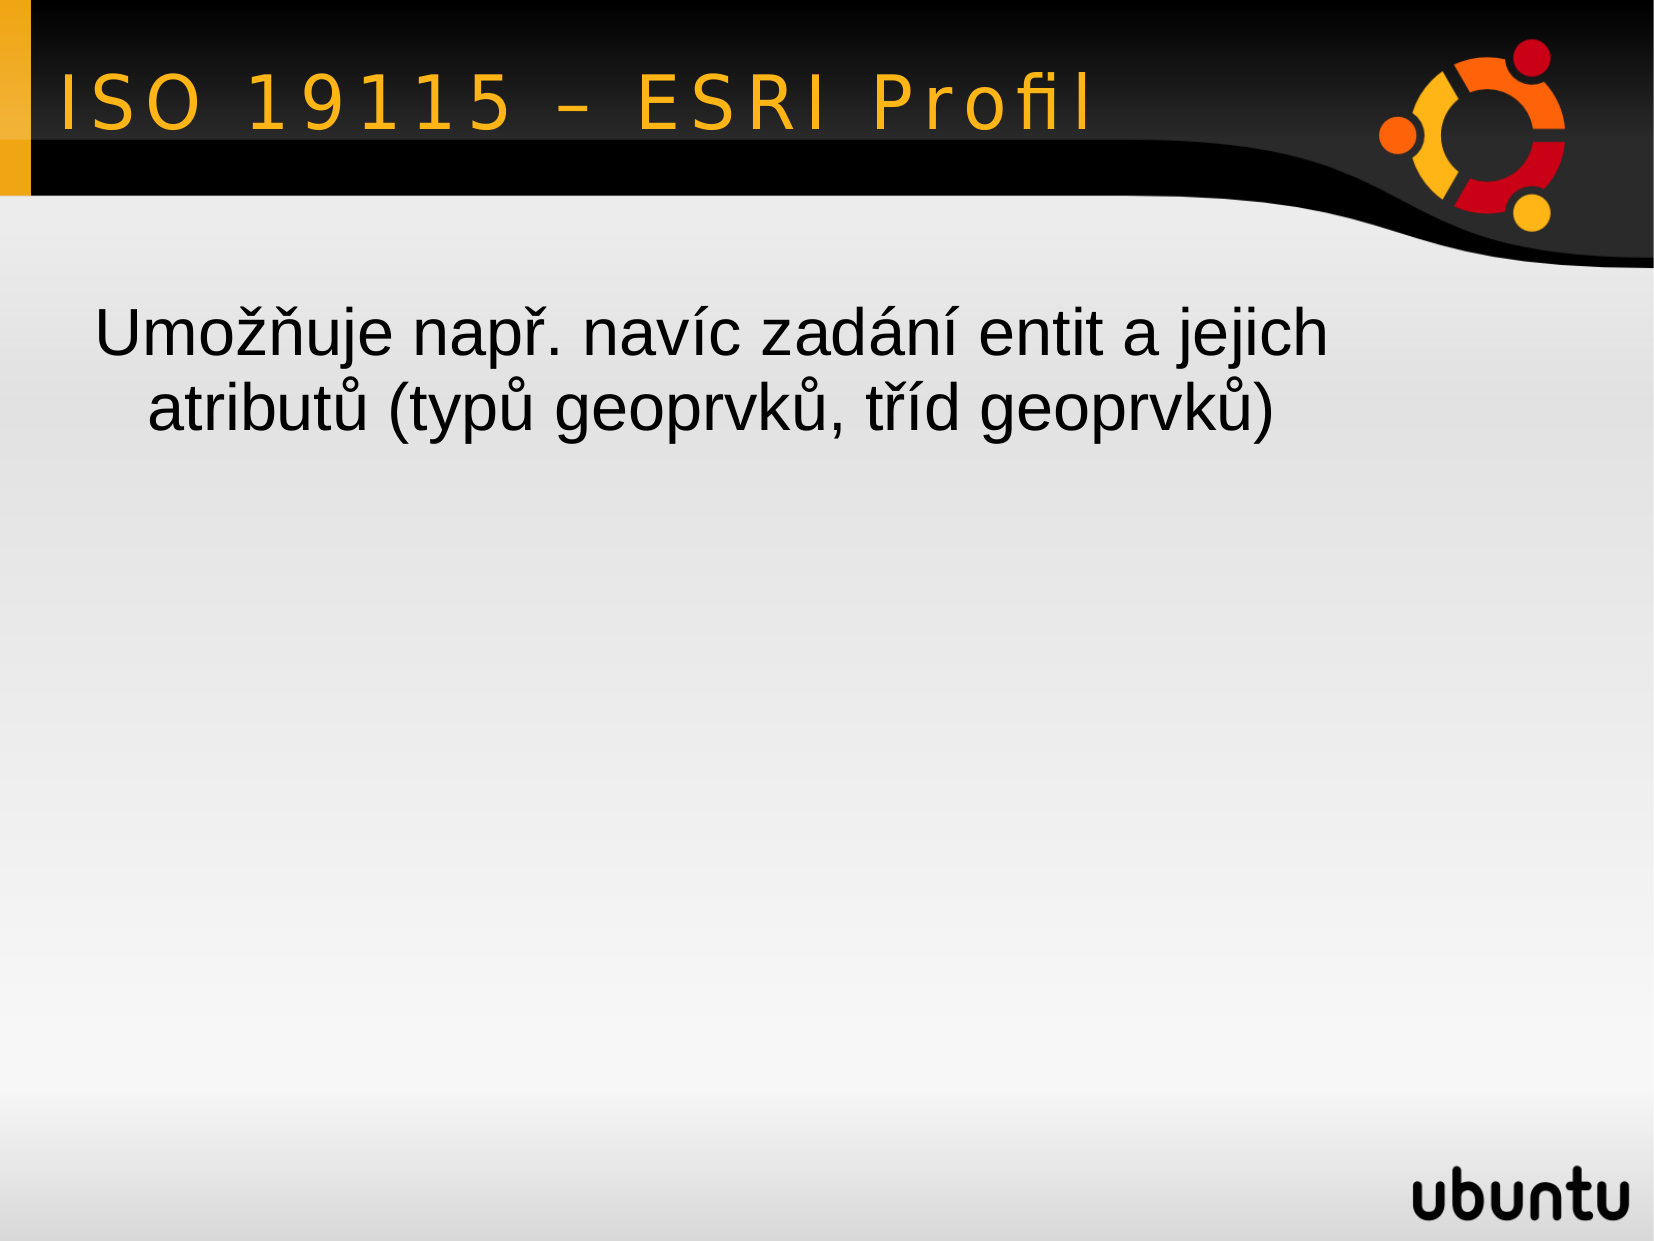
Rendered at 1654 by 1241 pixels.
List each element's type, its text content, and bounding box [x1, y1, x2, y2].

title ISO 19115 – ESRI Profil [59, 29, 1270, 178]
list Umožňuje např. navíc zadání entit a jejich atributů (typů geoprvků, tříd geoprvků) [76, 295, 1565, 1114]
picture [0, 0, 1654, 1241]
